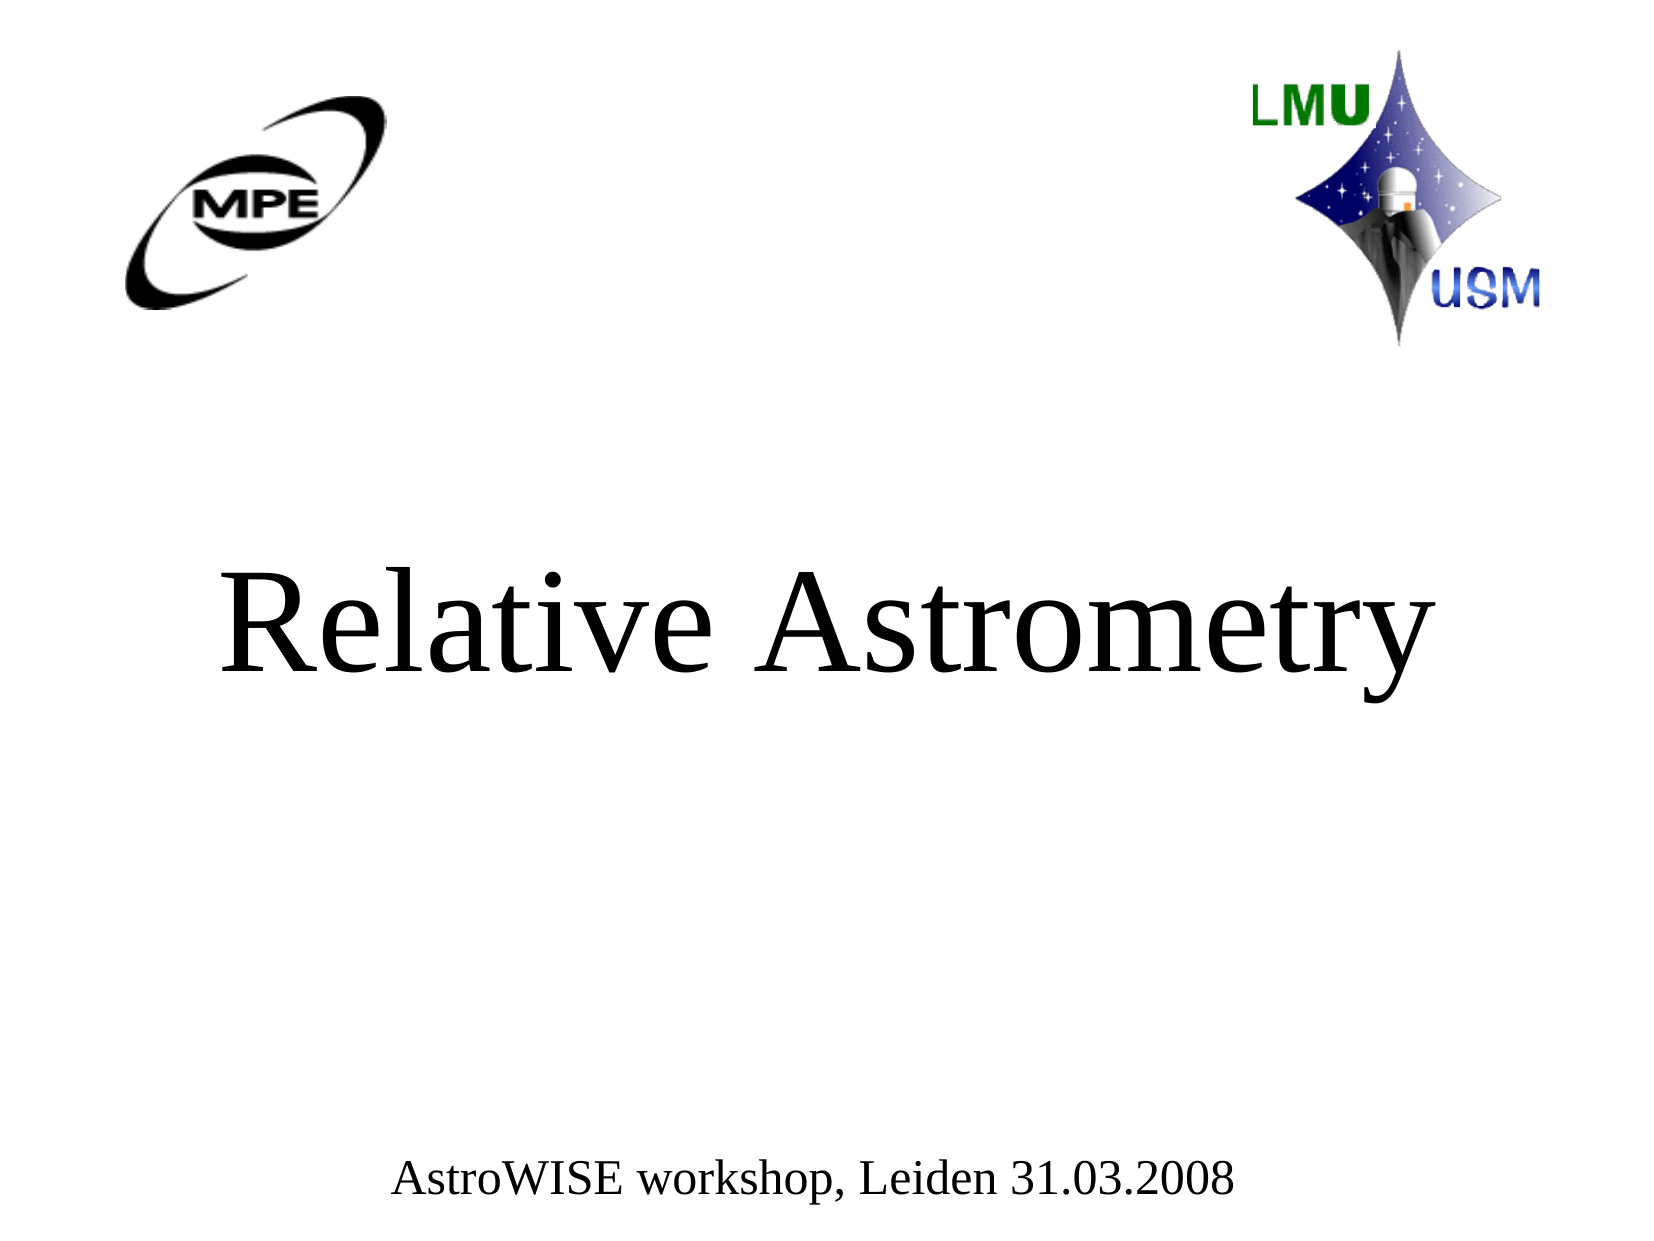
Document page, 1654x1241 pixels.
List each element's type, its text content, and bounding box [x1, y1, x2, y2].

picture [1249, 46, 1549, 349]
picture [125, 96, 387, 310]
text_box AstroWISE workshop, Leiden 31.03.2008 [390, 1150, 1340, 1206]
text_box Relative Astrometry [217, 444, 1439, 902]
